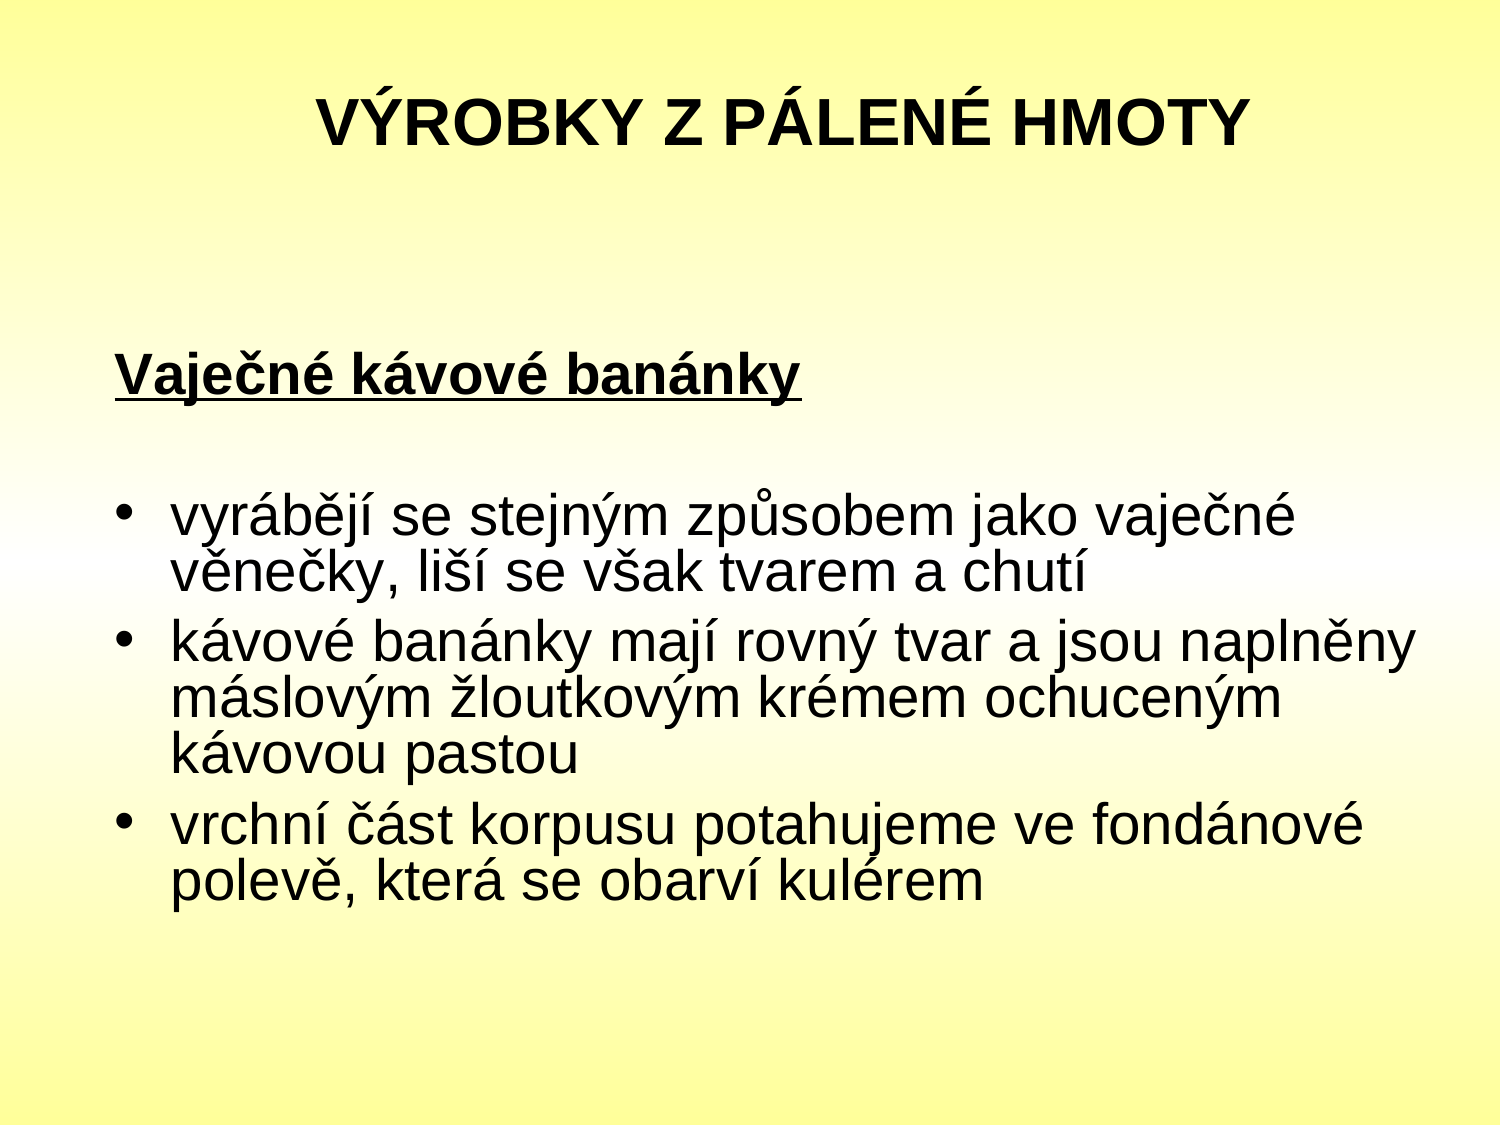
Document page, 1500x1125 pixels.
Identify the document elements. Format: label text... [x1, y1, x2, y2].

title VÝROBKY Z PÁLENÉ HMOTY [112, 0, 1438, 238]
list Vaječné kávové banánky vyrábějí se stejným způsobem jako vaječné věnečky, liší se však tvarem a chutí kávové banánky mají rovný tvar a jsou naplněny máslovým žloutkovým krémem ochuceným kávovou pastou vrchní část korpusu potahujeme ve fondánové polevě, která se obarví kulérem [99, 287, 1438, 951]
